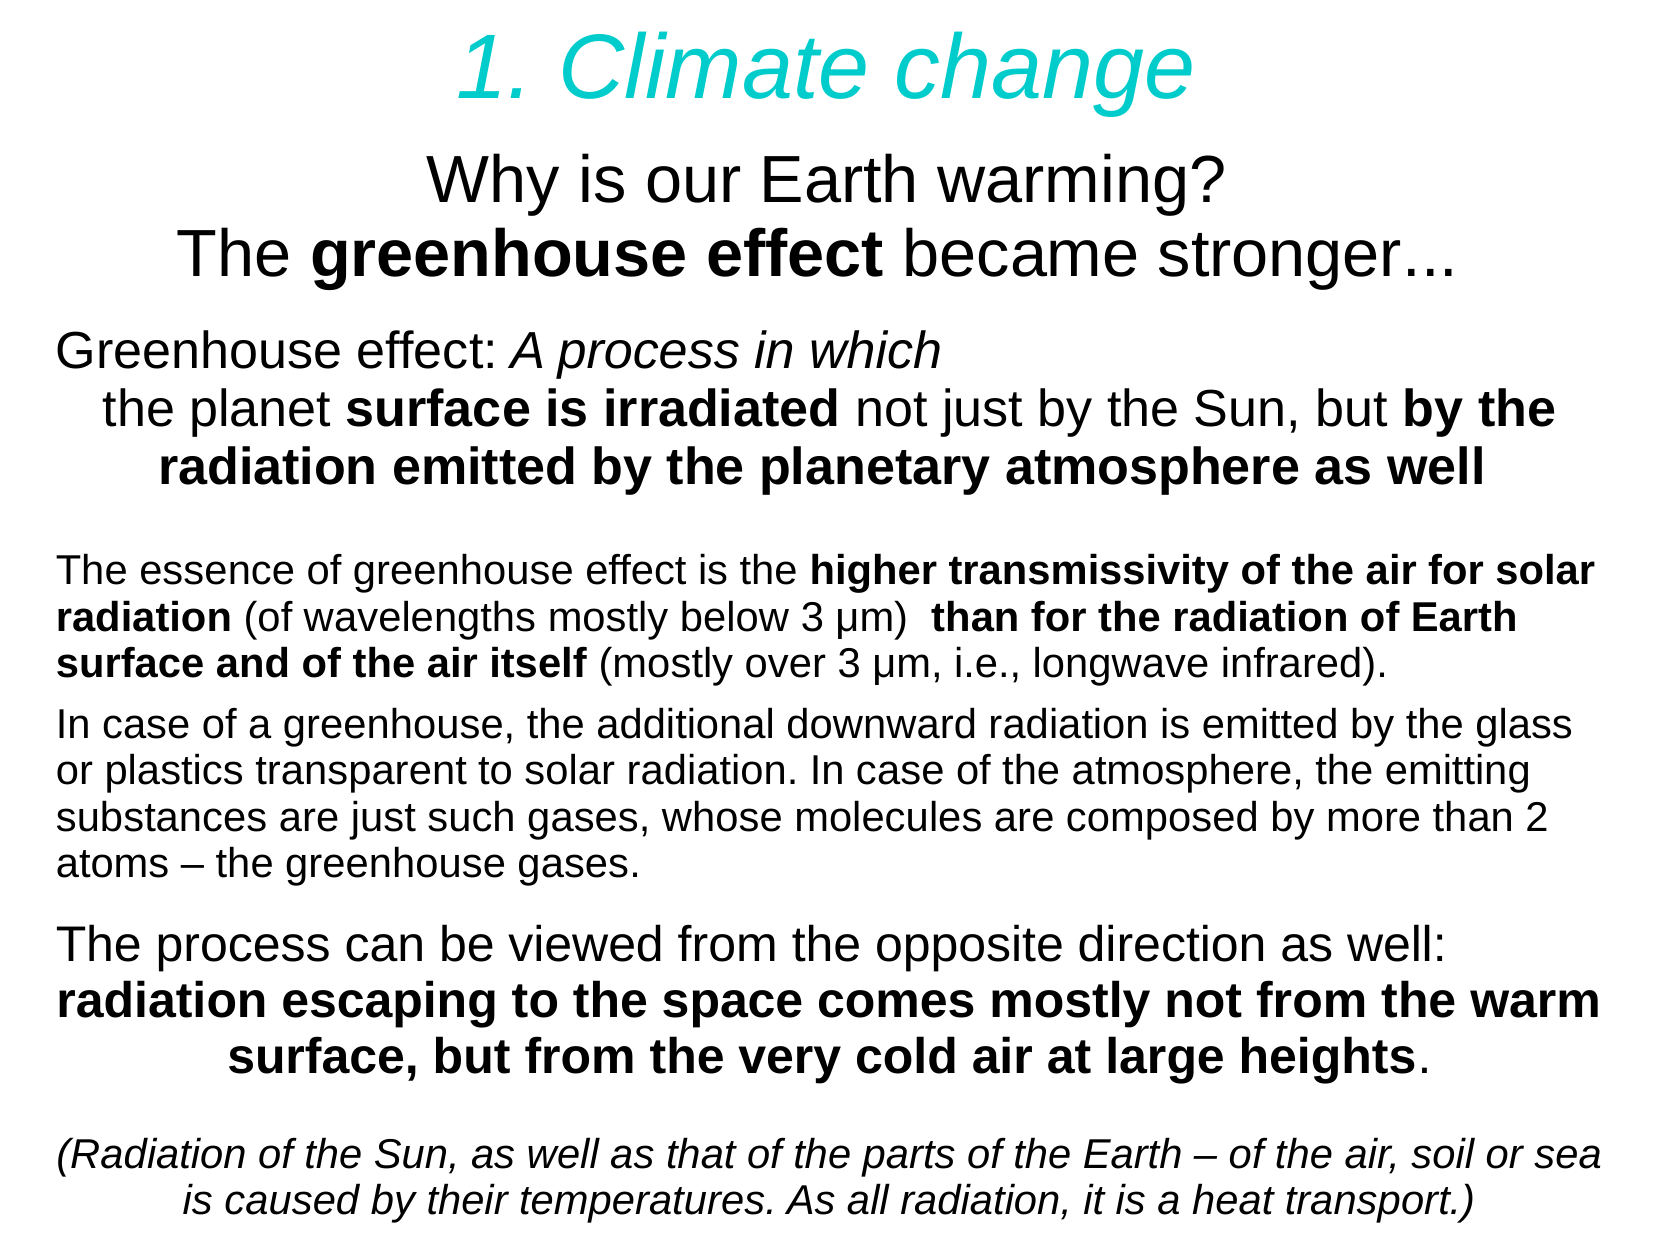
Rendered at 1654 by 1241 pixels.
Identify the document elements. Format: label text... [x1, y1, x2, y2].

title 1. Climate change Why is our Earth warming? The greenhouse effect became stronger... [23, 15, 1630, 292]
subtitle Greenhouse effect: A process in which the planet surface is irradiated not just by the Sun, but by the radiation emitted by the planetary atmosphere as well The essence of greenhouse effect is the higher transmissivity of the air for solar radiation (of wavelengths mostly below 3 μm) than for the radiation of Earth surface and of the air itself (mostly over 3 μm, i.e., longwave infrared). In case of a greenhouse, the additional downward radiation is emitted by the glass or plastics transparent to solar radiation. In case of the atmosphere, the emitting substances are just such gases, whose molecules are composed by more than 2 atoms – the greenhouse gases. The process can be viewed from the opposite direction as well: radiation escaping to the space comes mostly not from the warm surface, but from the very cold air at large heights. (Radiation of the Sun, as well as that of the parts of the Earth – of the air, soil or sea is caused by their temperatures. As all radiation, it is a heat transport.) [55, 316, 1603, 1229]
